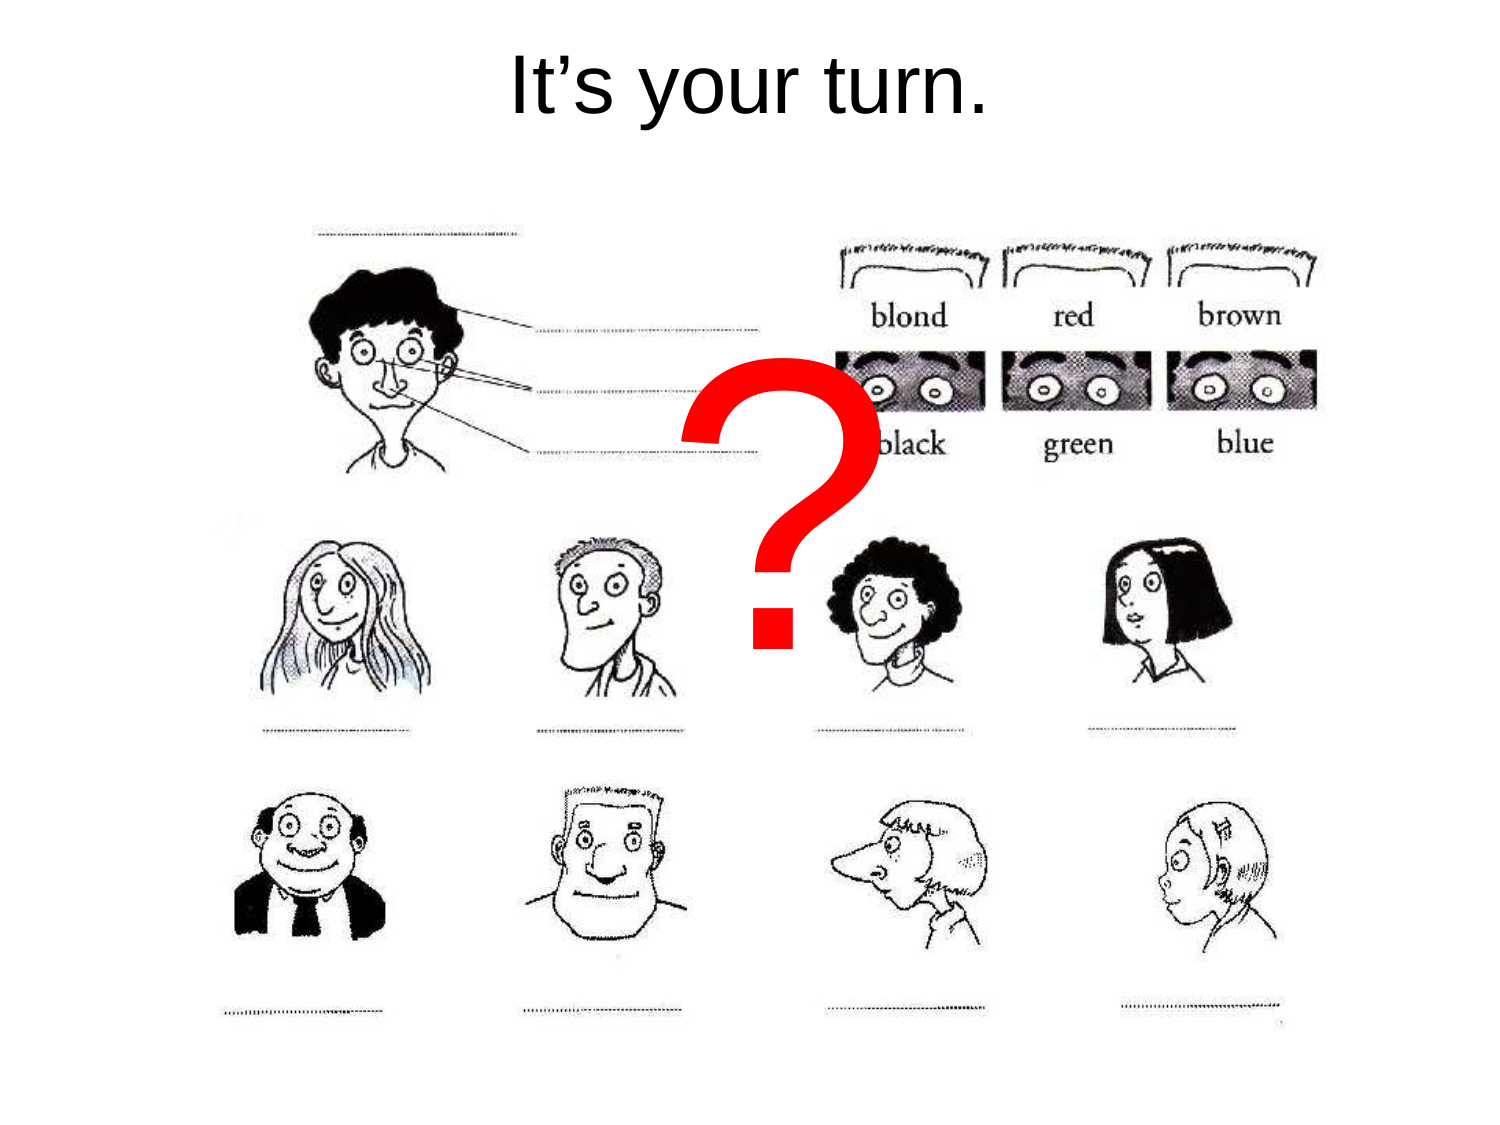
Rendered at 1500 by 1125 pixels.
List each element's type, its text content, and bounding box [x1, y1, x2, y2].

picture [212, 212, 1325, 755]
picture [210, 765, 1300, 1034]
title It’s your turn. [75, 30, 1426, 140]
text_box ? [649, 224, 913, 741]
